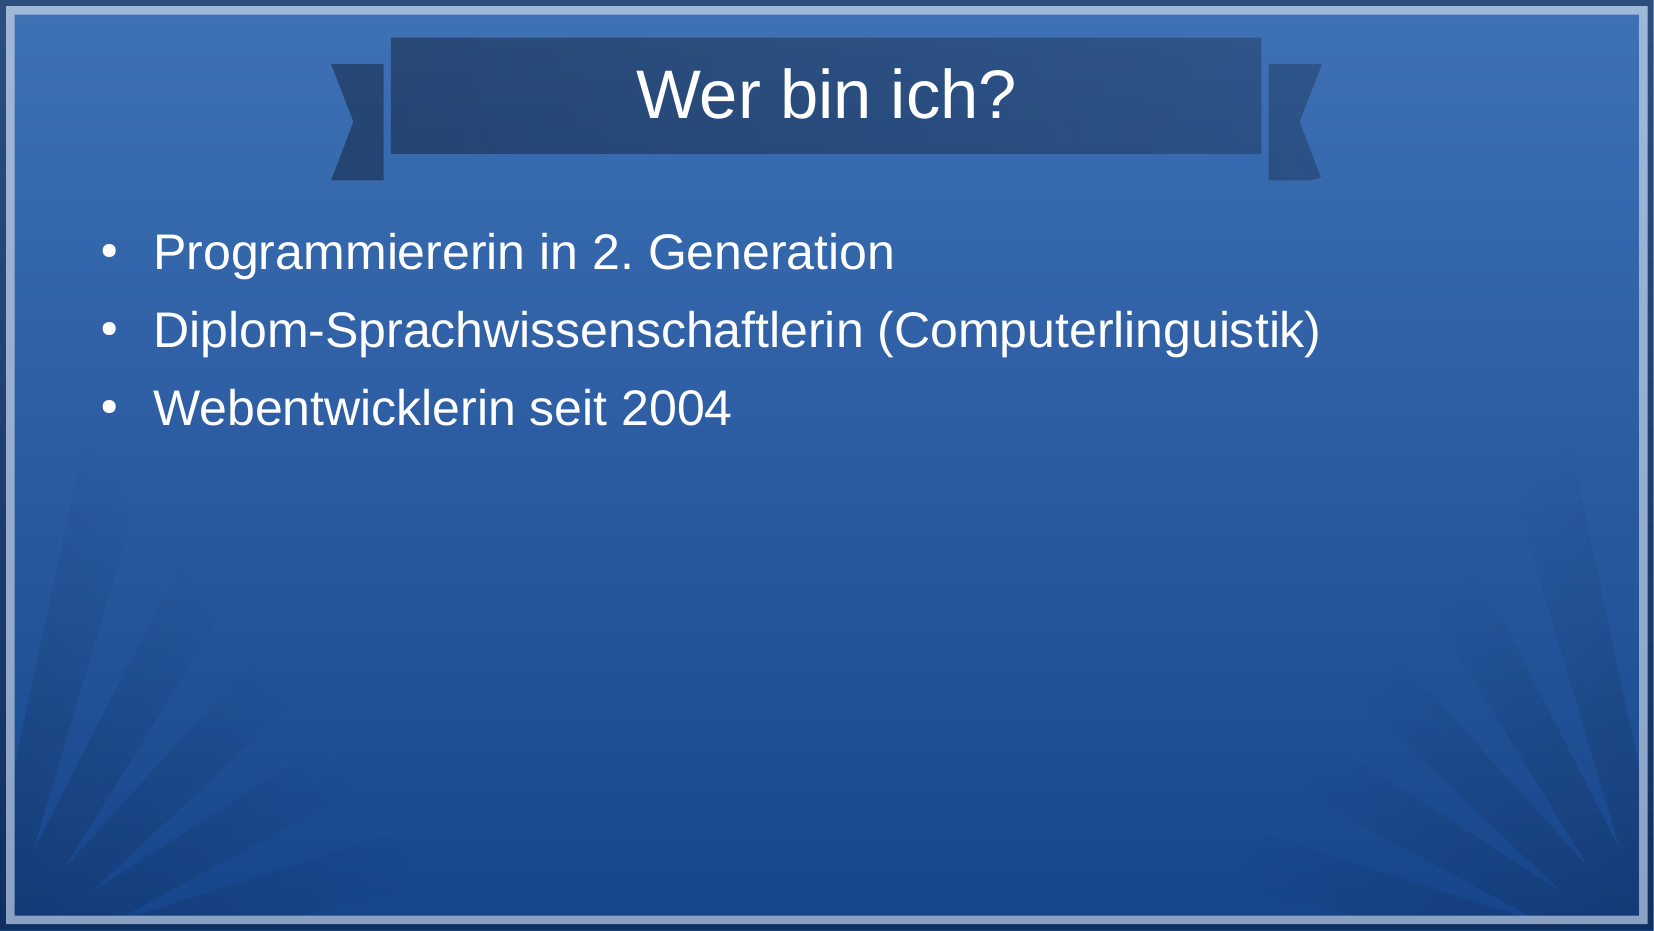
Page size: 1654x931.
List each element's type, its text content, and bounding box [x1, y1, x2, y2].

title Wer bin ich? [389, 35, 1264, 154]
list Programmiererin in 2. Generation Diplom-Sprachwissenschaftlerin (Computerlinguistik) Webentwicklerin seit 2004 [82, 224, 1571, 848]
